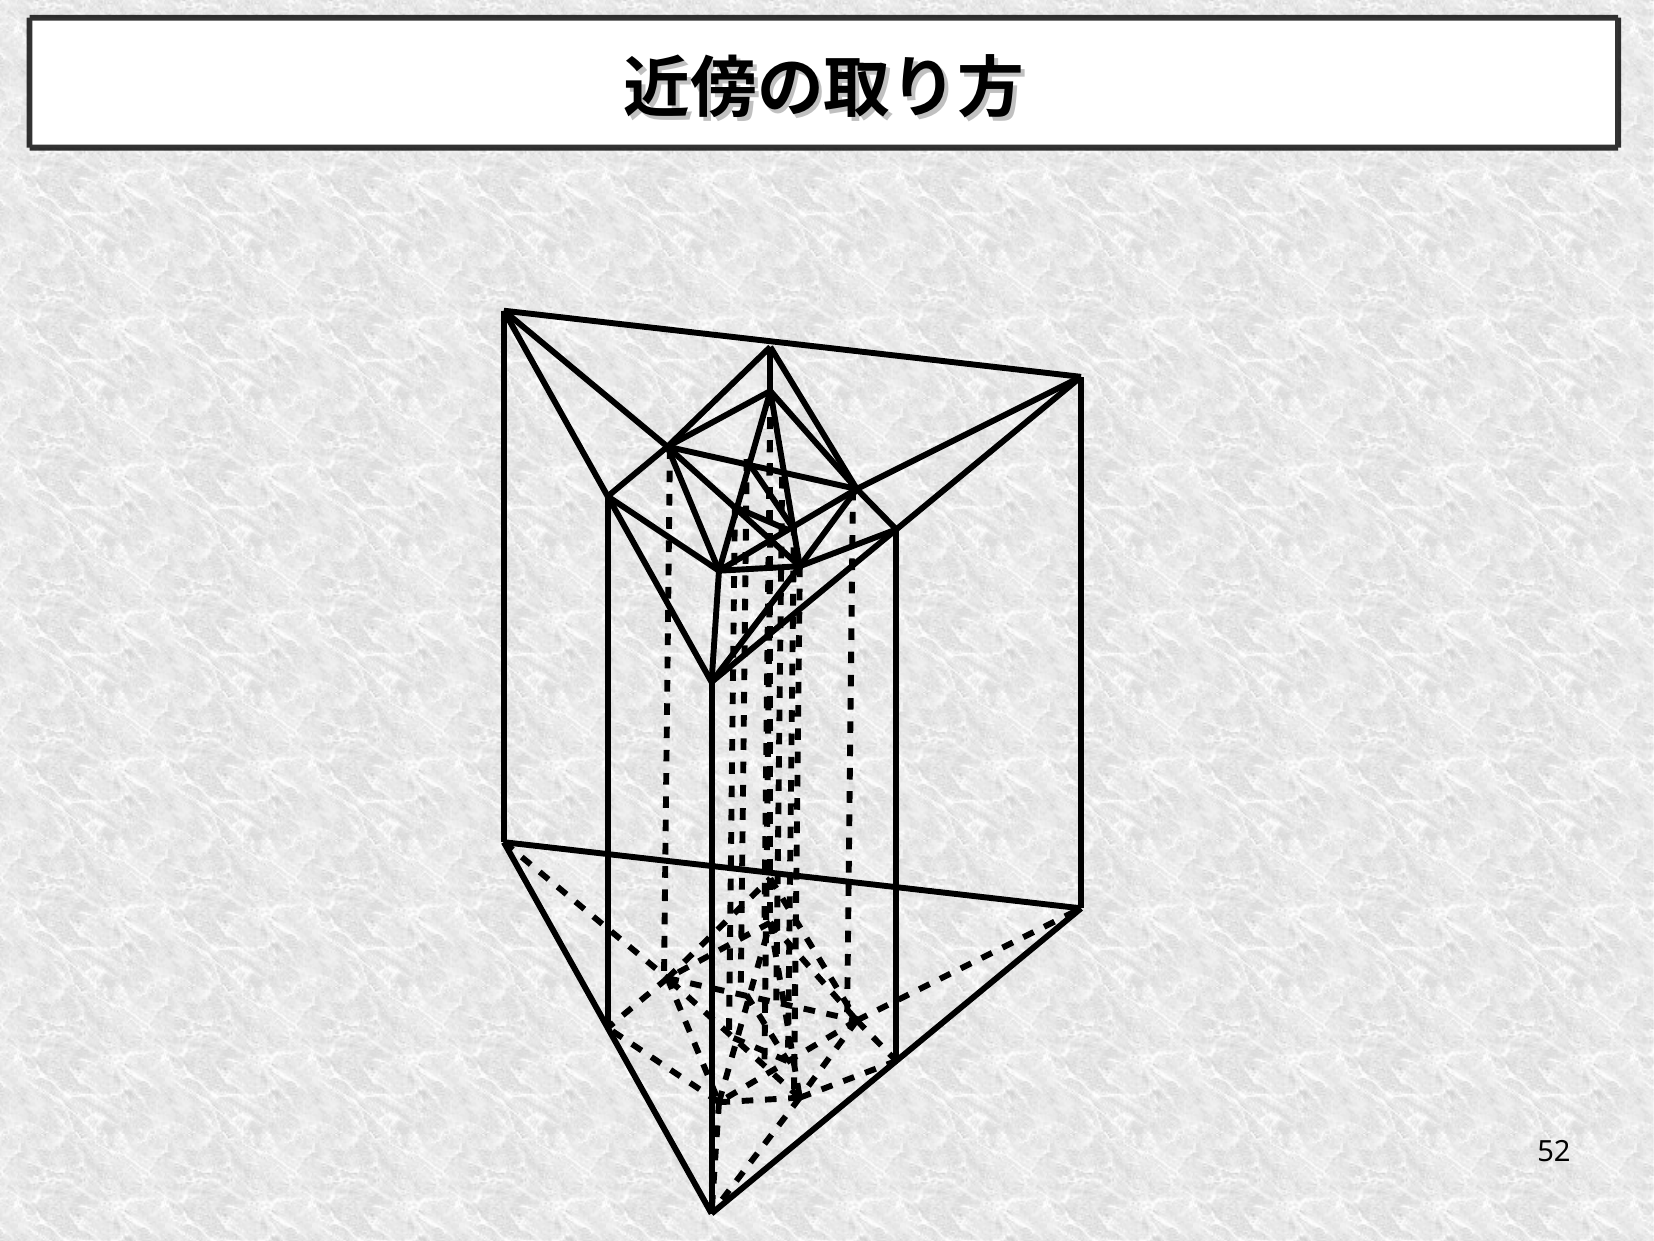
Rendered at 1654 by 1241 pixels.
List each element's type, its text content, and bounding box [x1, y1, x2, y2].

text_box 近傍の取り方 [29, 17, 1619, 148]
picture [0, 0, 1654, 1241]
